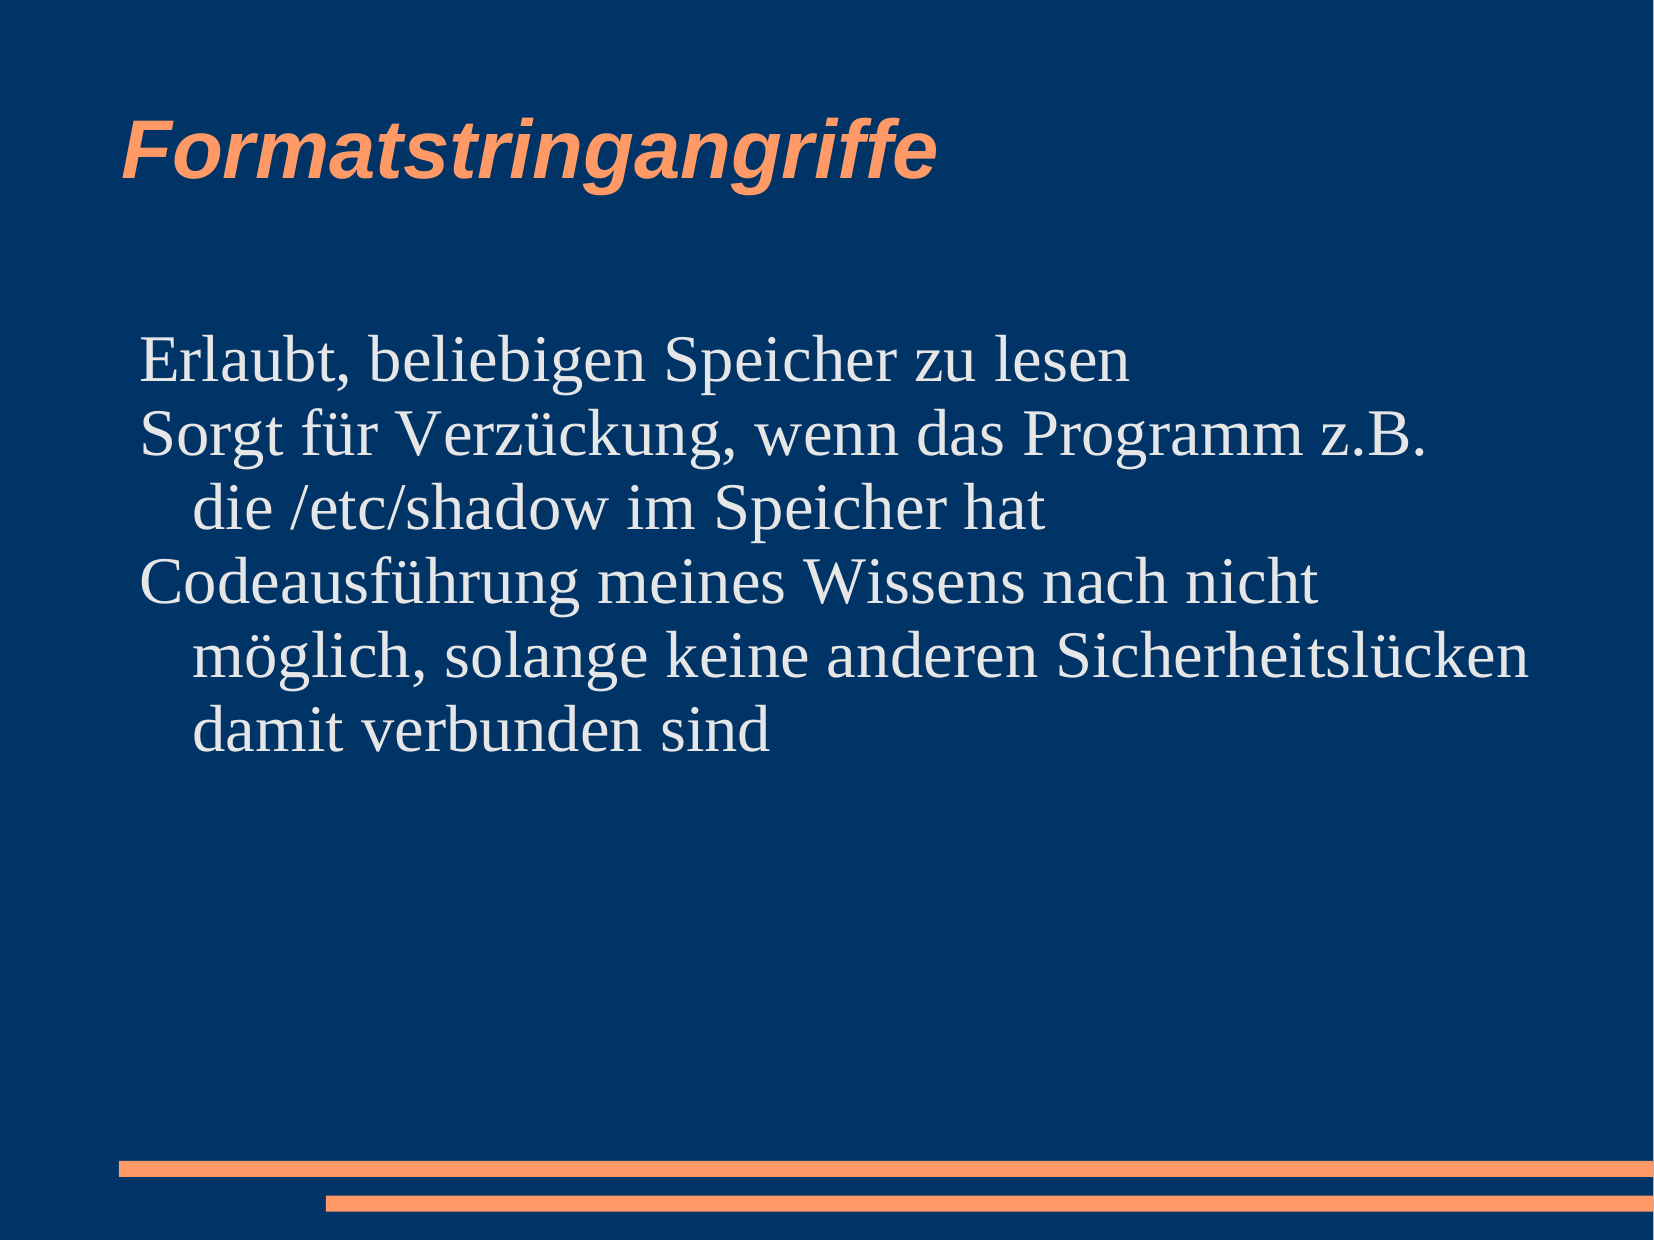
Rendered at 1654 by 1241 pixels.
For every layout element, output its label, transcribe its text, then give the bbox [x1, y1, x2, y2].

list Erlaubt, beliebigen Speicher zu lesen Sorgt für Verzückung, wenn das Programm z.B. die /etc/shadow im Speicher hat Codeausführung meines Wissens nach nicht möglich, solange keine anderen Sicherheitslücken damit verbunden sind [121, 322, 1561, 1118]
title Formatstringangriffe [121, 53, 1534, 247]
